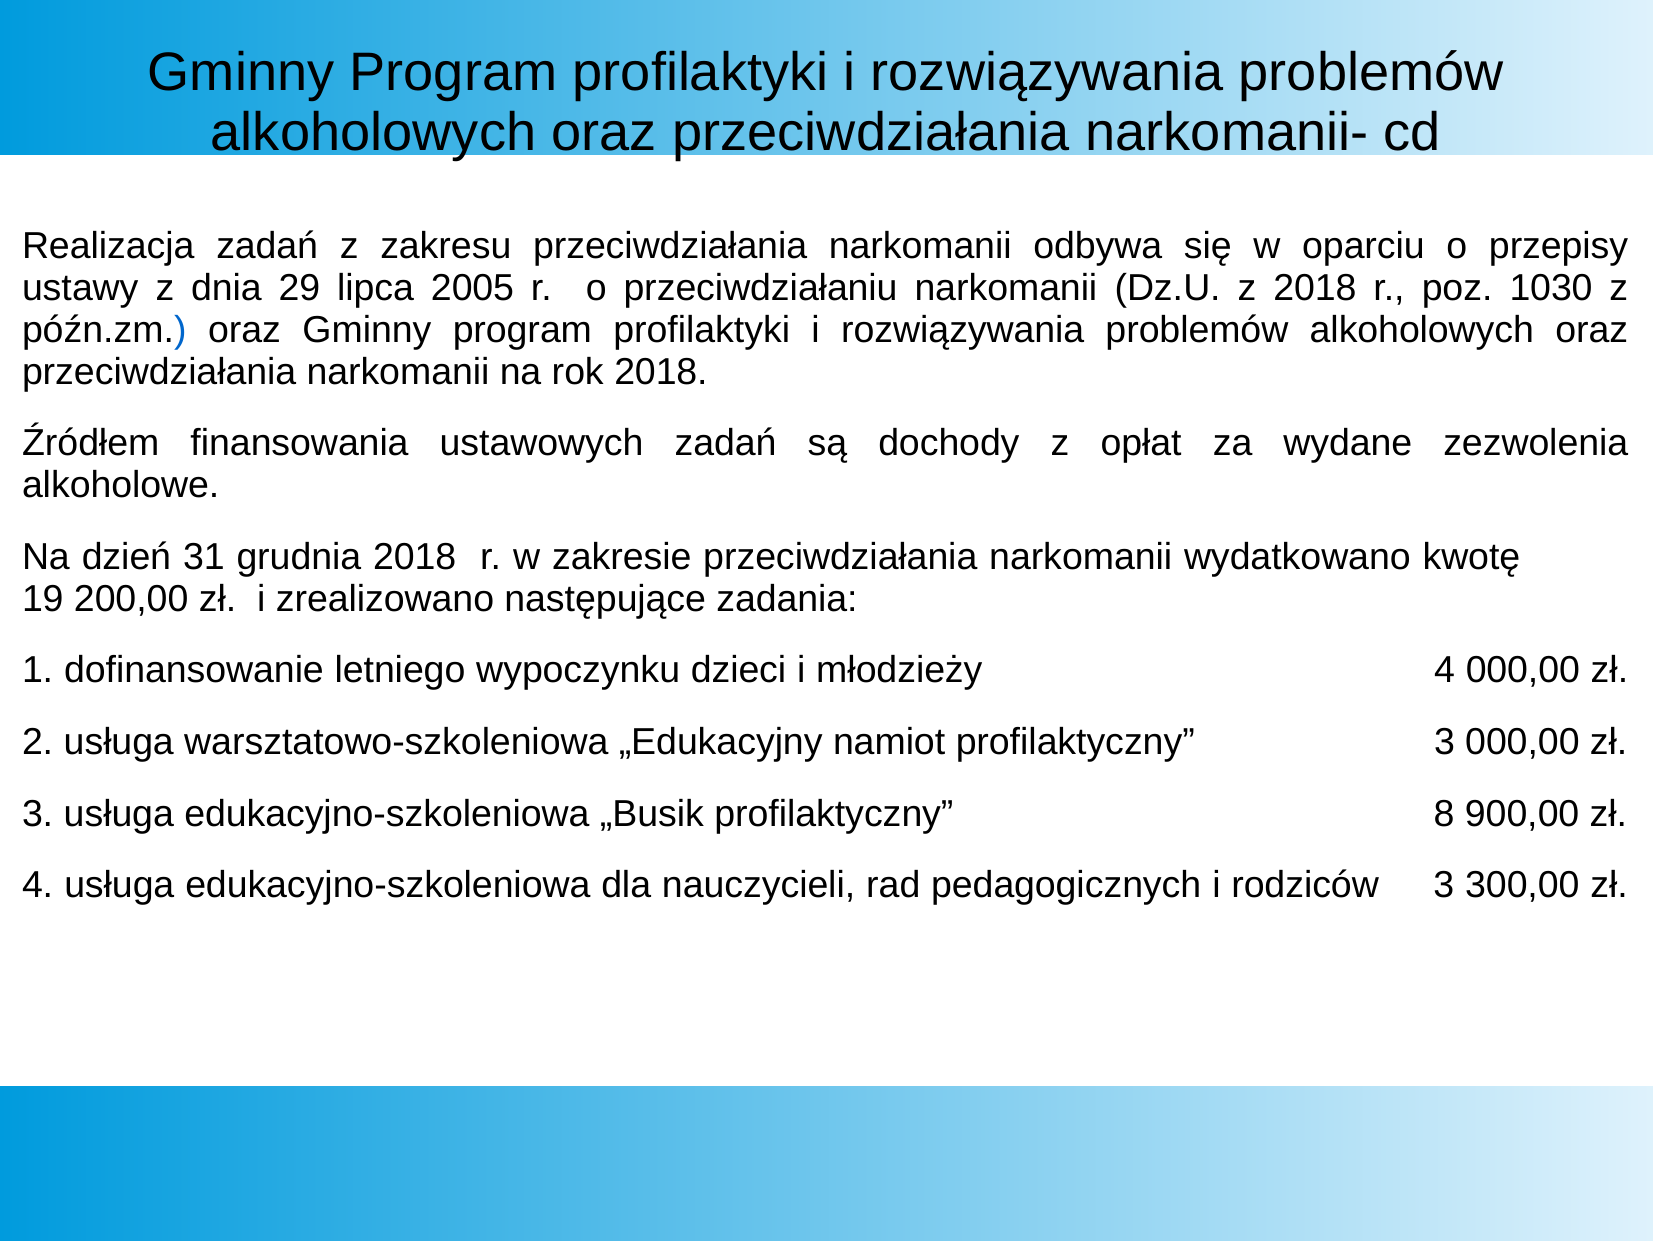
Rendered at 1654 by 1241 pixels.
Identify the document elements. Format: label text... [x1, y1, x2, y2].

title Gminny Program profilaktyki i rozwiązywania problemów alkoholowych oraz przeciwdziałania narkomanii- cd [82, 41, 1571, 163]
list Realizacja zadań z zakresu przeciwdziałania narkomanii odbywa się w oparciu o przepisy ustawy z dnia 29 lipca 2005 r. o przeciwdziałaniu narkomanii (Dz.U. z 2018 r., poz. 1030 z późn.zm.) oraz Gminny program profilaktyki i rozwiązywania problemów alkoholowych oraz przeciwdziałania narkomanii na rok 2018. Źródłem finansowania ustawowych zadań są dochody z opłat za wydane zezwolenia alkoholowe. Na dzień 31 grudnia 2018 r. w zakresie przeciwdziałania narkomanii wydatkowano kwotę 19 200,00 zł. i zrealizowano następujące zadania: 1. dofinansowanie letniego wypoczynku dzieci i młodzieży 4 000,00 zł. 2. usługa warsztatowo-szkoleniowa „Edukacyjny namiot profilaktyczny” 3 000,00 zł. 3. usługa edukacyjno-szkoleniowa „Busik profilaktyczny” 8 900,00 zł. 4. usługa edukacyjno-szkoleniowa dla nauczycieli, rad pedagogicznych i rodziców 3 300,00 zł. [22, 224, 1629, 944]
